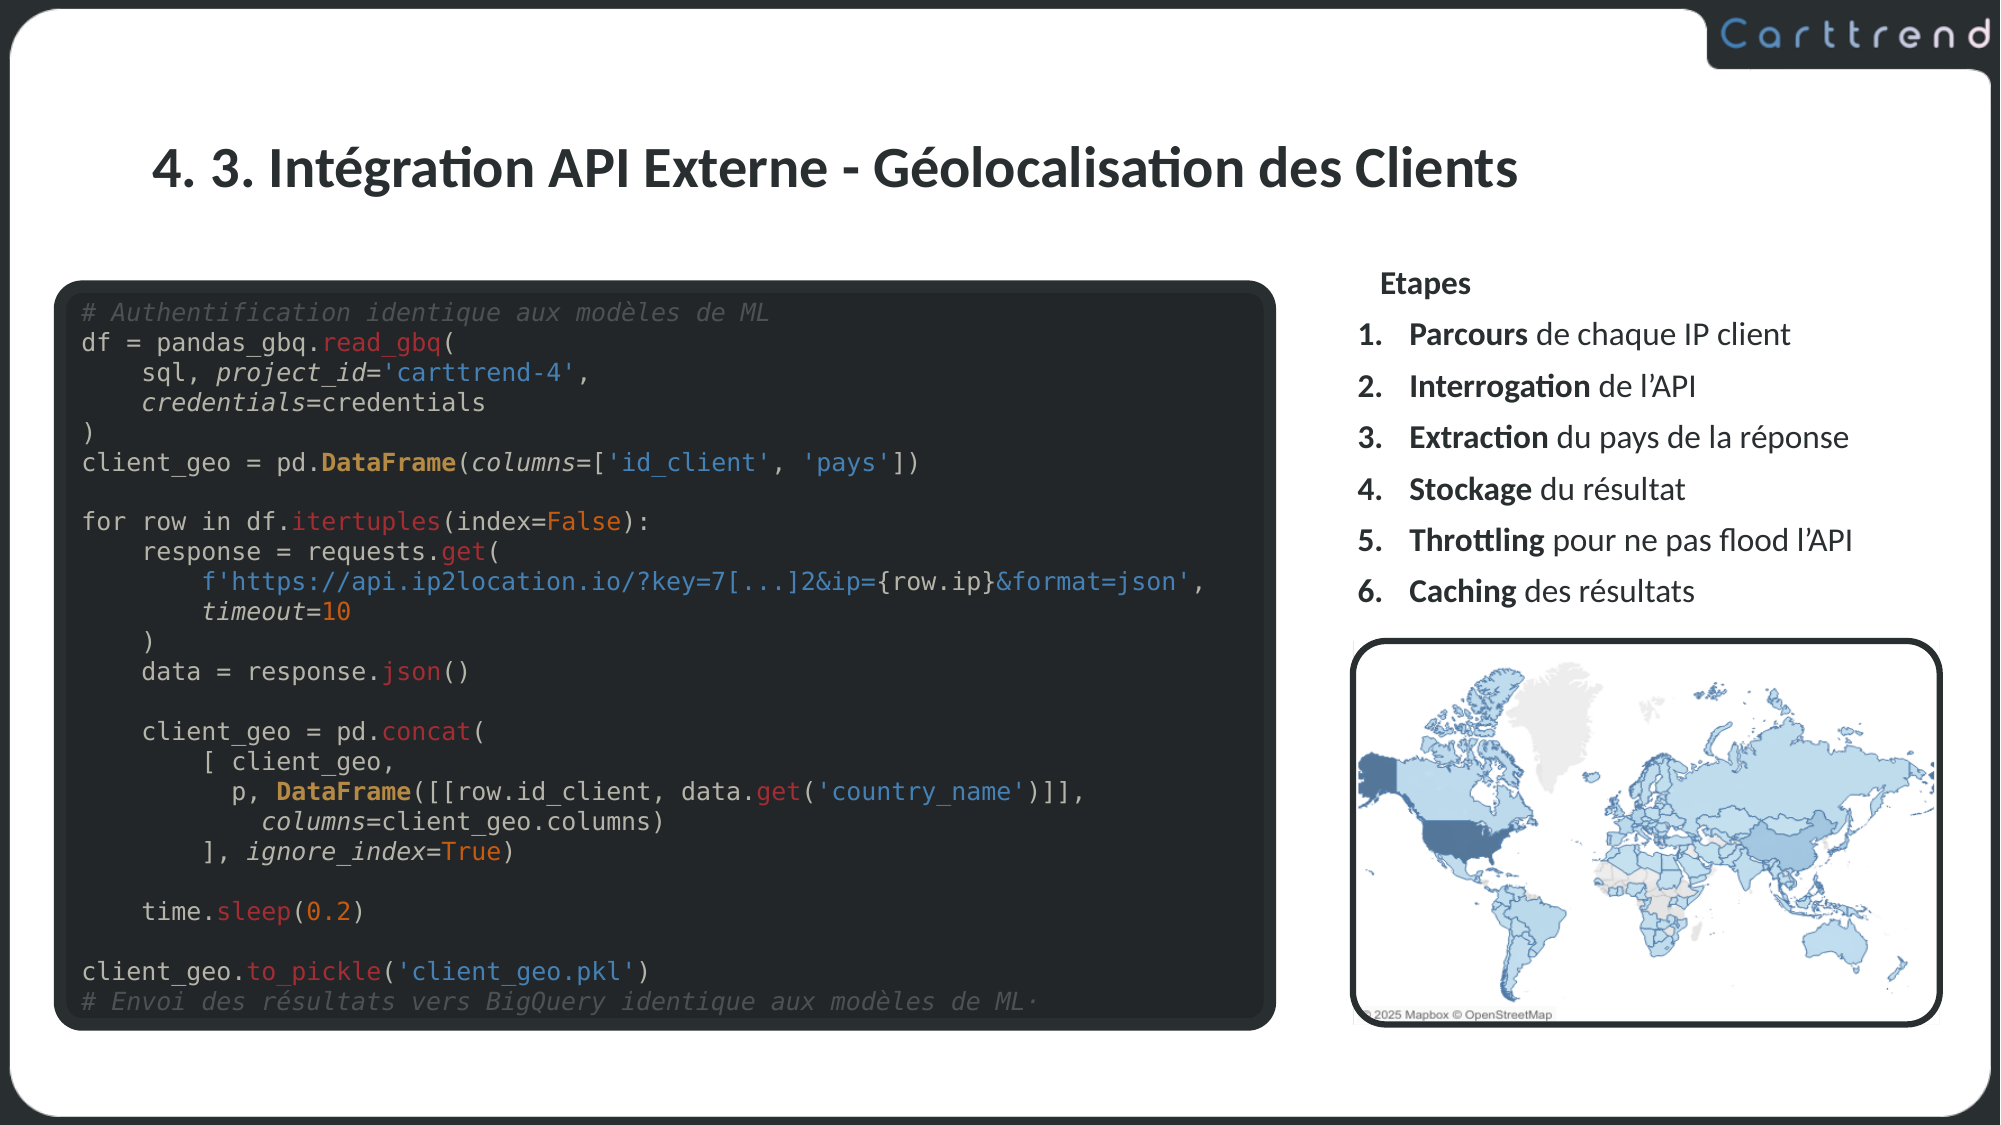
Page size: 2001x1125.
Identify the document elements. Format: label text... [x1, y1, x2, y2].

text_box # Authentification identique aux modèles de ML df = pandas_gbq.read_gbq( sql, project_id='carttrend-4', credentials=credentials ) client_geo = pd.DataFrame(columns=['id_client', 'pays']) for row in df.itertuples(index=False): response = requests.get( f'https://api.ip2location.io/?key=7[...]2&ip={row.ip}&format=json', timeout=10 ) data = response.json() client_geo = pd.concat( [ client_geo, p, DataFrame([[row.id_client, data.get('country_name')]], columns=client_geo.columns) ], ignore_index=True) time.sleep(0.2) client_geo.to_pickle('client_geo.pkl') # Envoi des résultats vers BigQuery identique aux modèles de ML· [60, 286, 1270, 1025]
title 4. 3. Intégration API Externe - Géolocalisation des Clients [137, 59, 1863, 278]
picture [0, 0, 2000, 1125]
